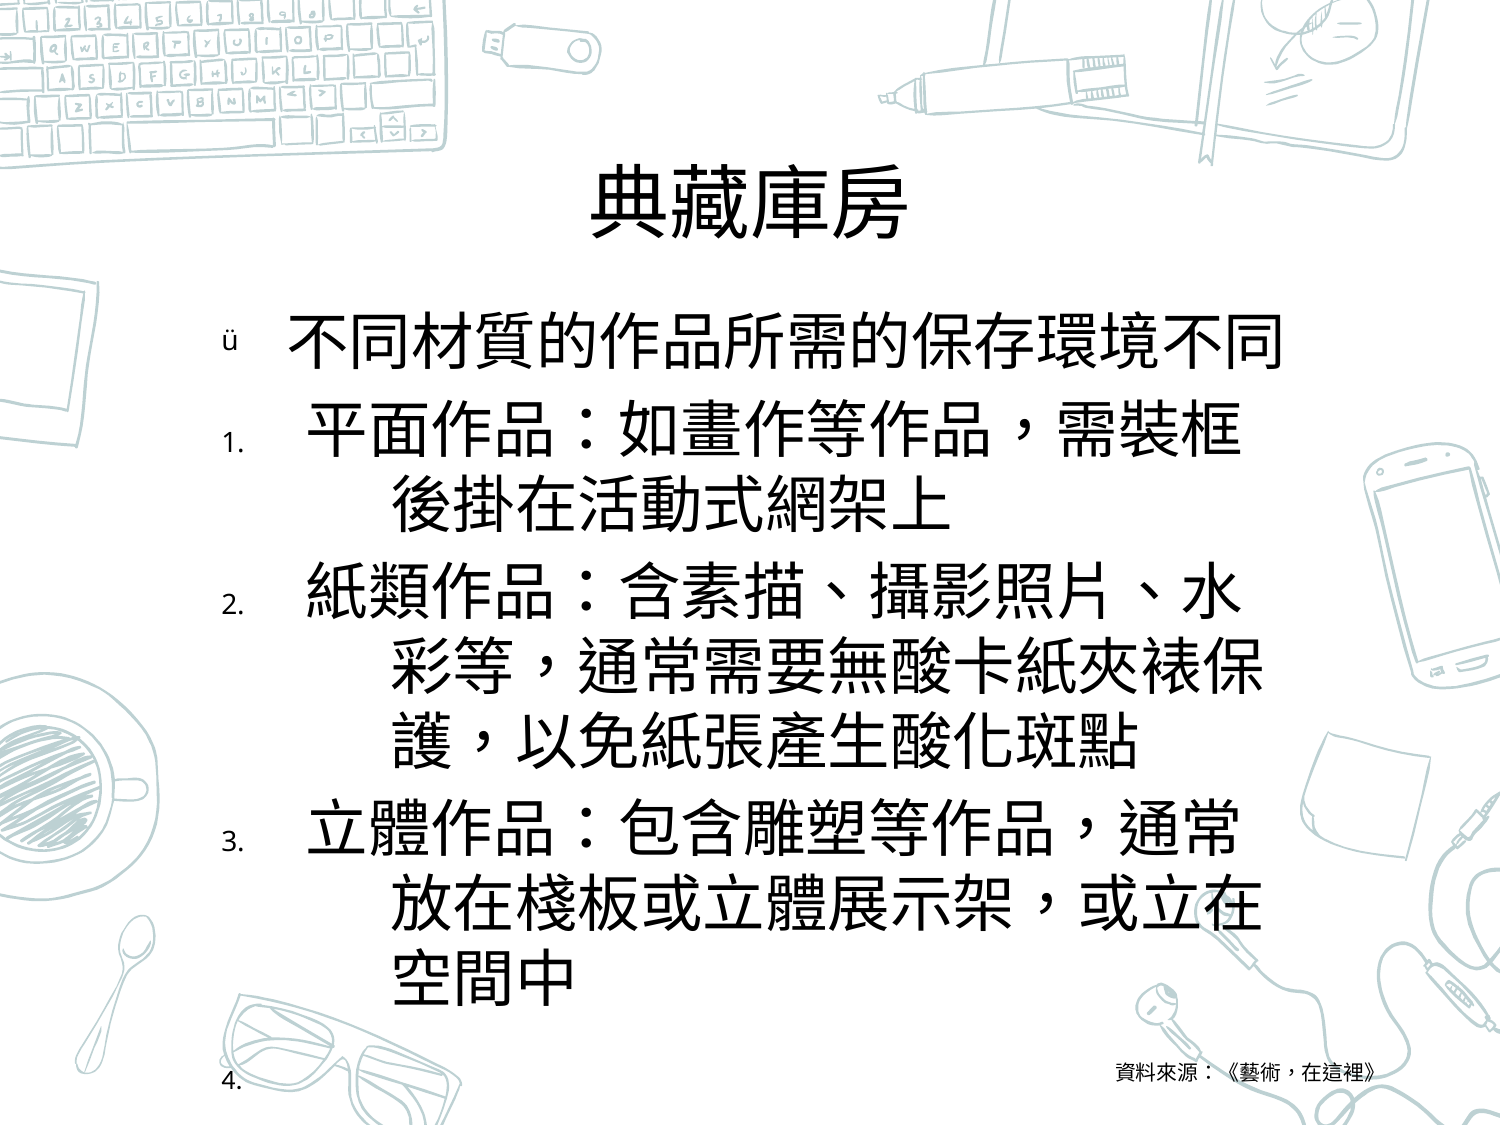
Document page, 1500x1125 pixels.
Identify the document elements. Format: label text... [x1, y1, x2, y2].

text_box 資料來源：《藝術，在這裡》 [1090, 1052, 1500, 1093]
list 不同材質的作品所需的保存環境不同 平面作品：如畫作等作品，需裝框後掛在活動式網架上 紙類作品：含素描、攝影照片、水彩等，通常需要無酸卡紙夾裱保護，以免紙張產生酸化斑點 立體作品：包含雕塑等作品，通常放在棧板或立體展示架，或立在空間中 [185, 287, 1315, 1053]
title 典藏庫房 [185, 136, 1315, 264]
